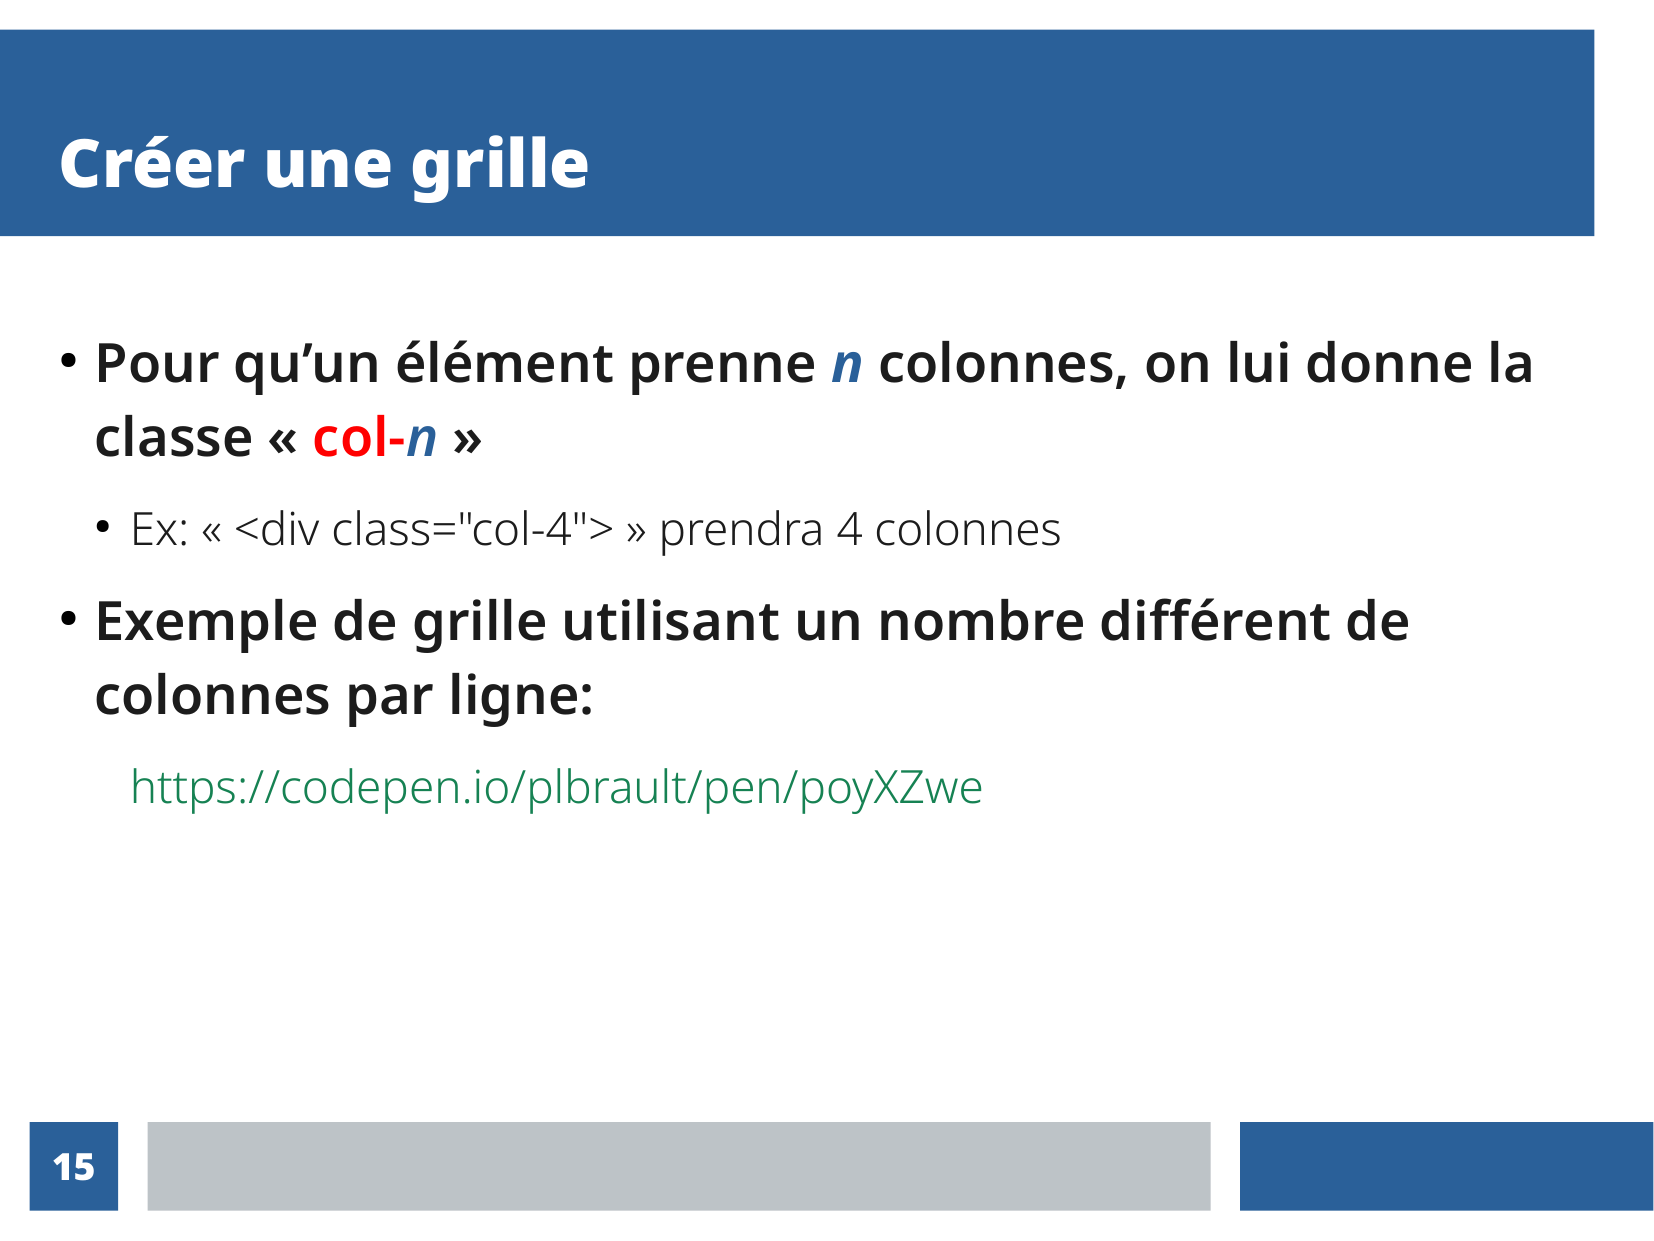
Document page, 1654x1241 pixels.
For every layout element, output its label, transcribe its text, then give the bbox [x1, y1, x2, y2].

list Pour qu’un élément prenne n colonnes, on lui donne la classe « col-n » Ex: « <div class="col-4"> » prendra 4 colonnes Exemple de grille utilisant un nombre différent de colonnes par ligne: https://codepen.io/plbrault/pen/poyXZwe [59, 324, 1565, 1093]
title Créer une grille [59, 59, 1595, 207]
